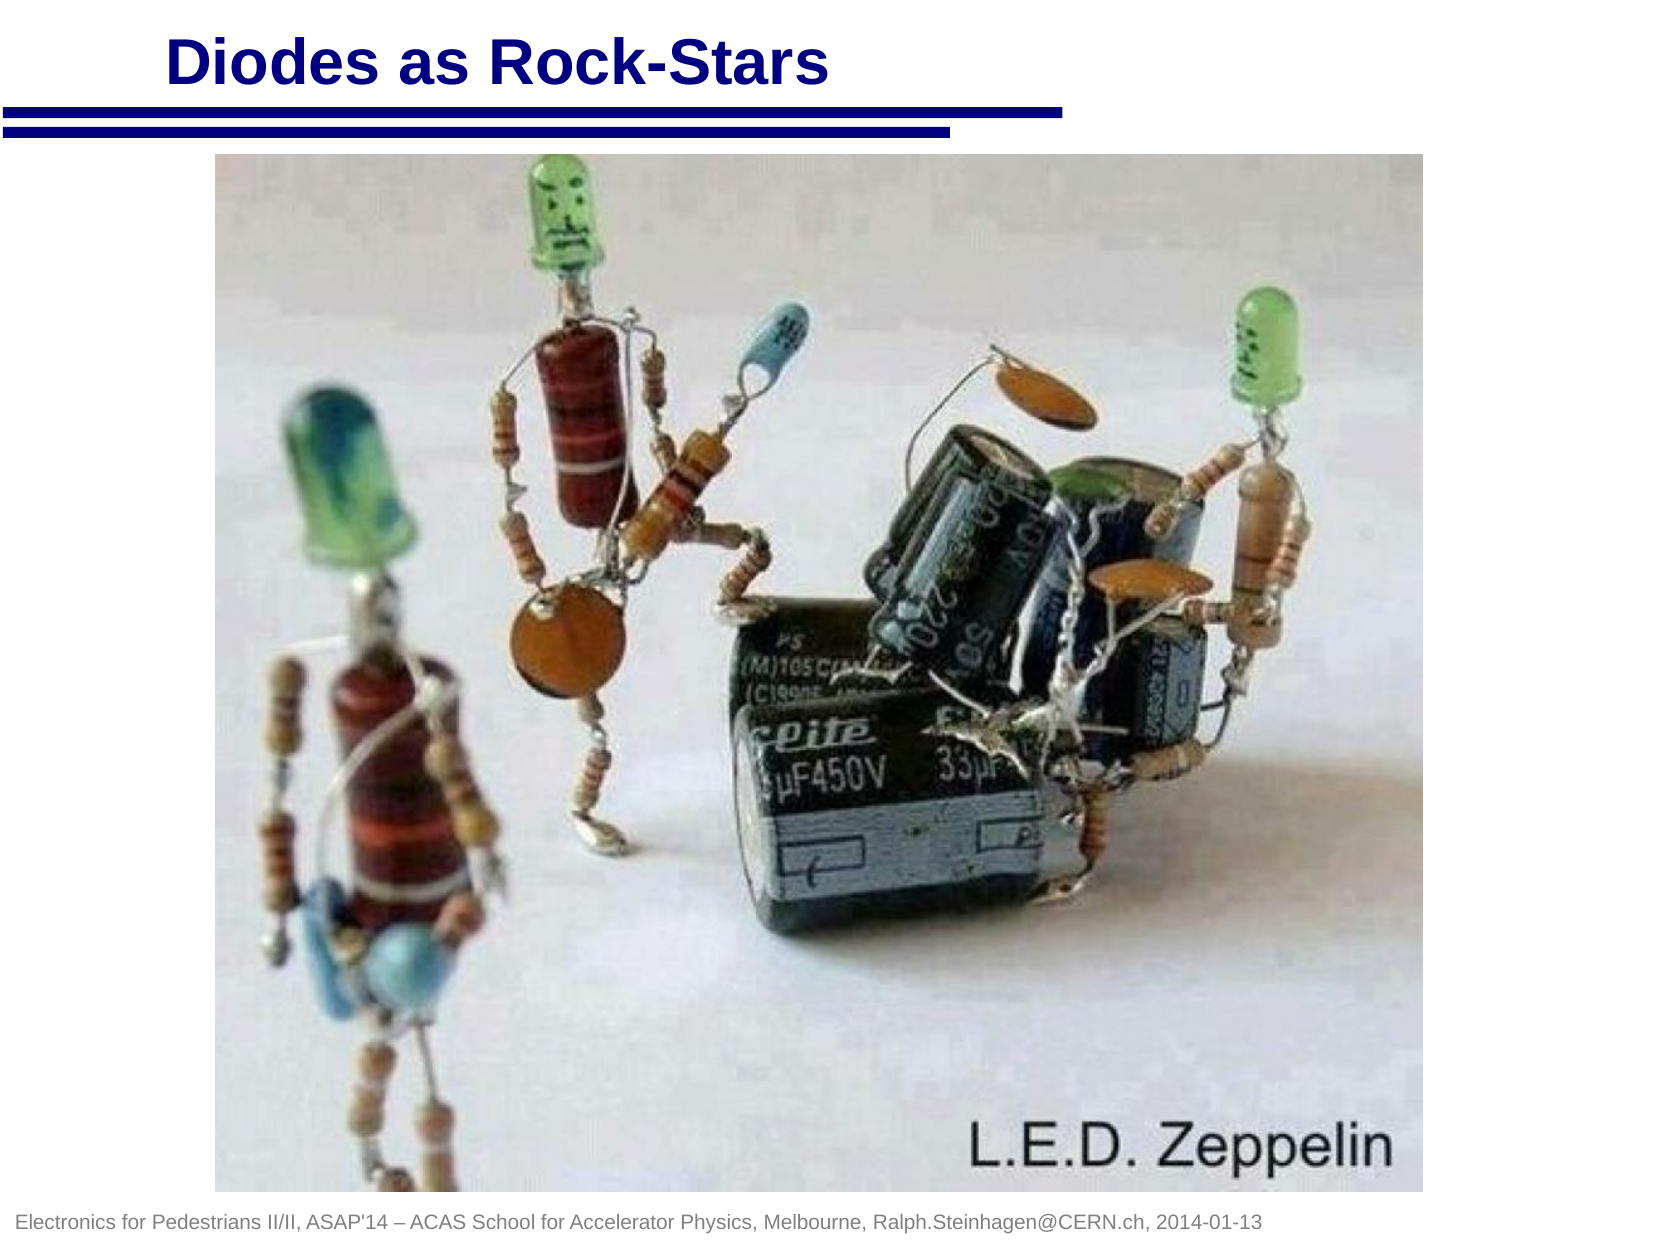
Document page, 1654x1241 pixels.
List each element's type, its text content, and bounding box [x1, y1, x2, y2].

picture [215, 154, 1423, 1192]
title Diodes as Rock-Stars [165, 0, 1323, 124]
